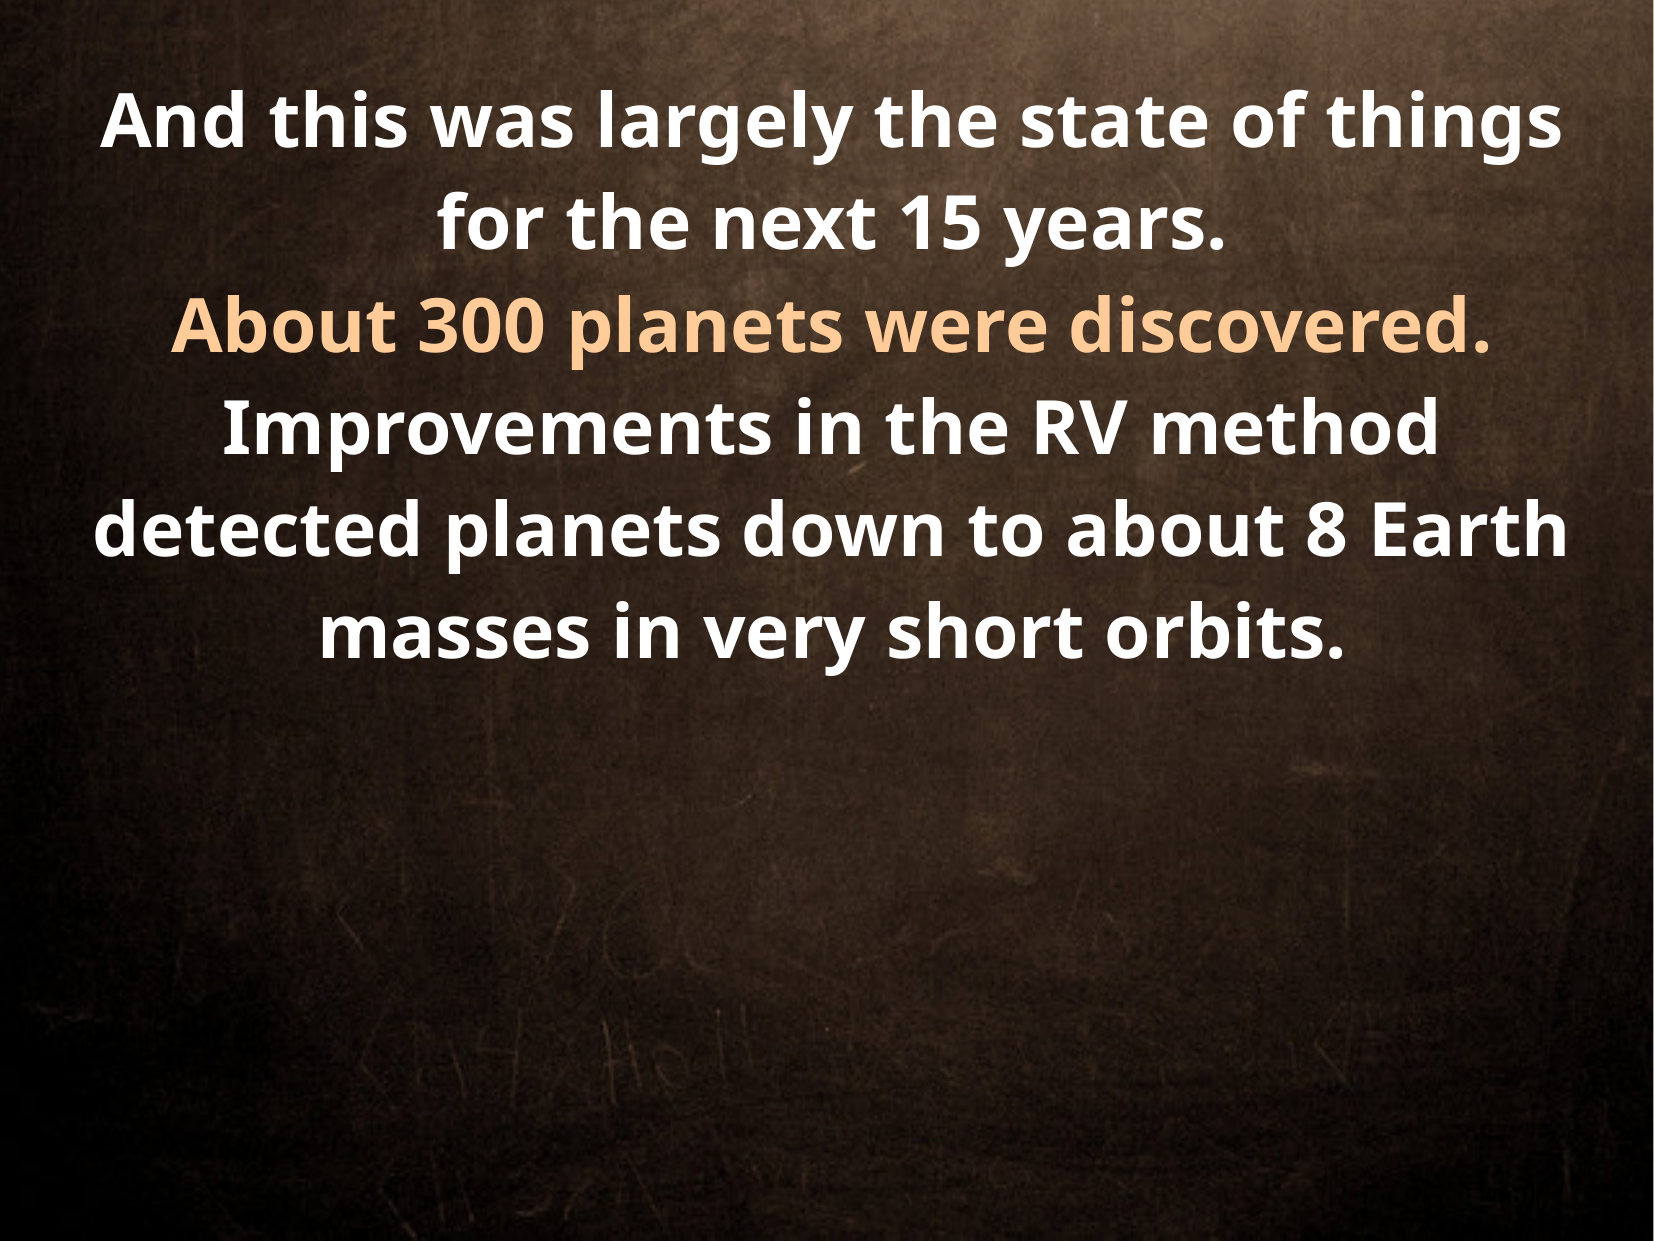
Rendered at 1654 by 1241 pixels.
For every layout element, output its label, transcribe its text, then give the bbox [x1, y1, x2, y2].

picture [0, 0, 1654, 1241]
text_box And this was largely the state of things for the next 15 years. About 300 planets were discovered. Improvements in the RV method detected planets down to about 8 Earth masses in very short orbits. [45, 60, 1621, 1059]
